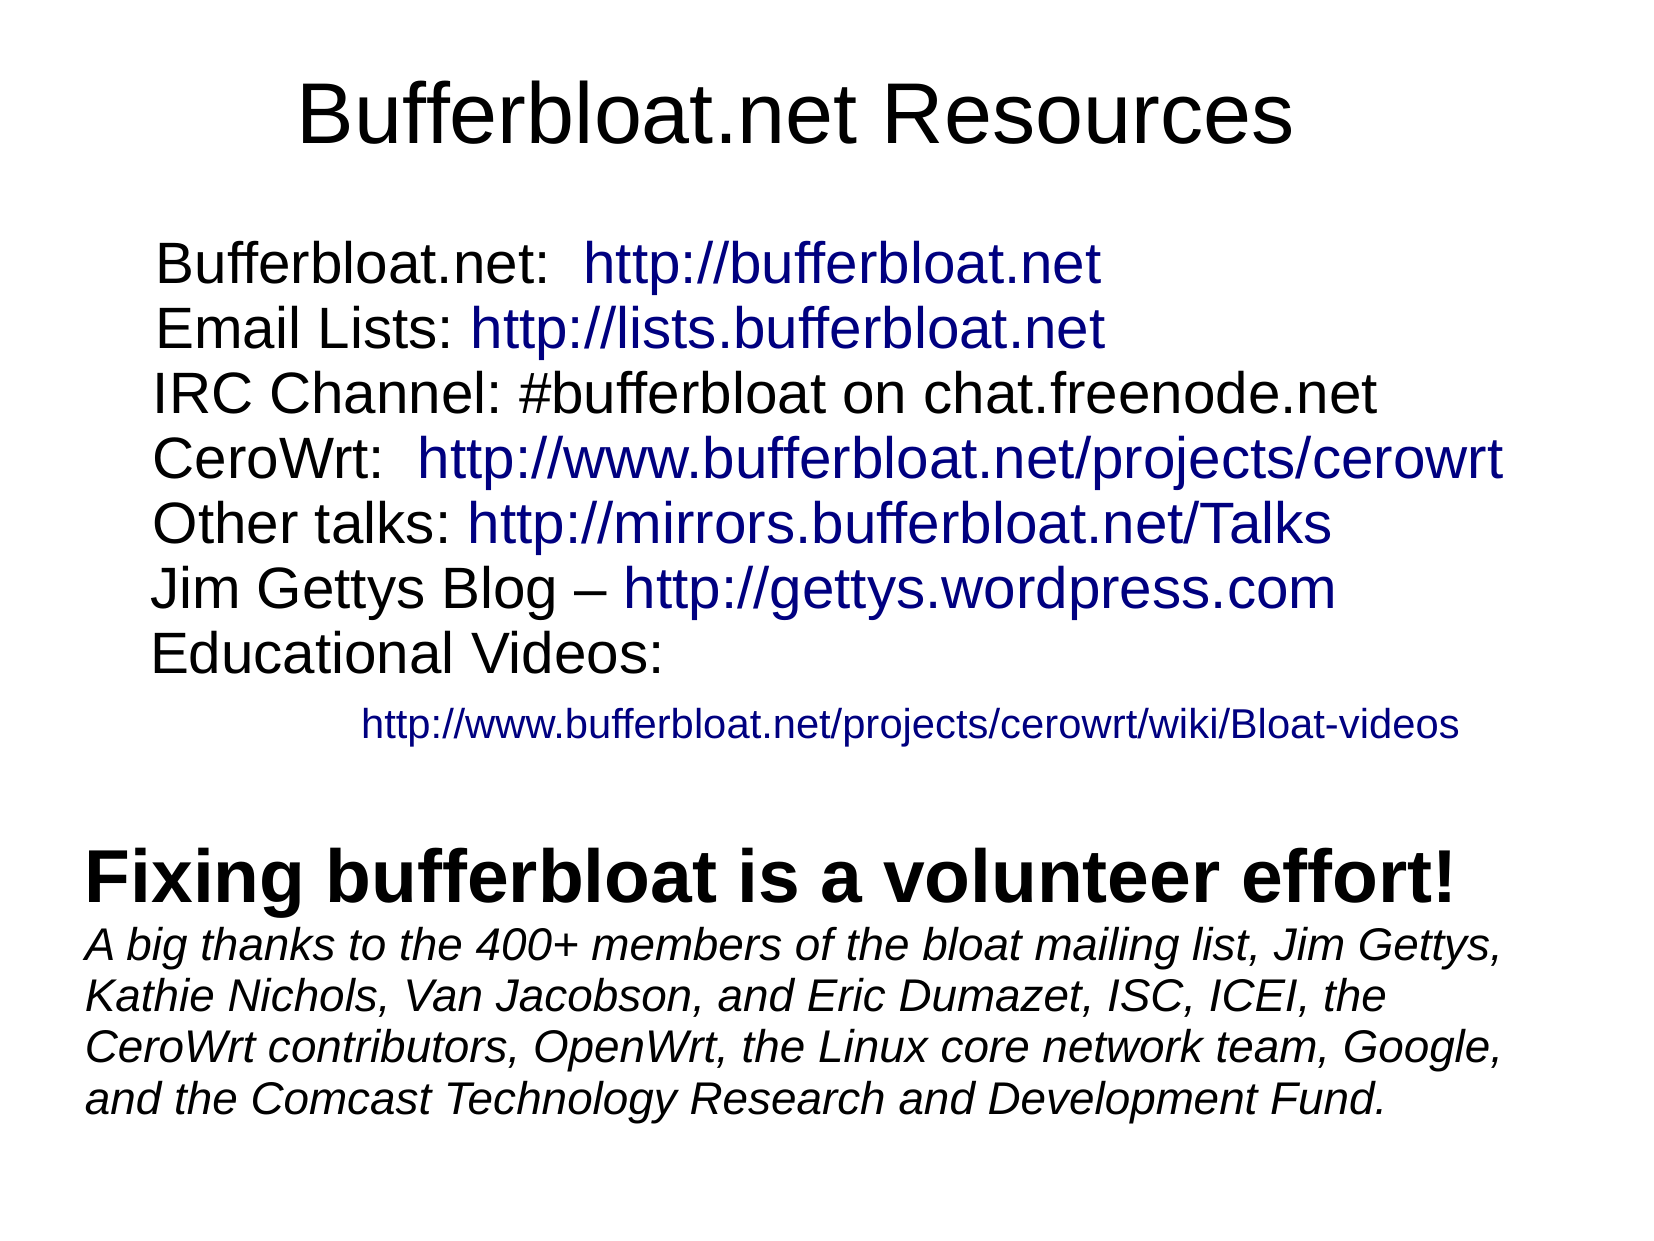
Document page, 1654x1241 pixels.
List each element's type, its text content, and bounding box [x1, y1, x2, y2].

title Bufferbloat.net Resources [90, 30, 1478, 198]
text_box Bufferbloat.net: http://bufferbloat.net Email Lists: http://lists.bufferbloat.net IRC Channel: #bufferbloat on chat.freenode.net CeroWrt: http://www.bufferbloat.net/projects/cerowrt Other talks: http://mirrors.bufferbloat.net/Talks Jim Gettys Blog – http://gettys.wordpress.com Educational Videos: http://www.bufferbloat.net/projects/cerowrt/wiki/Bloat-videos Fixing bufferbloat is a volunteer effort! A big thanks to the 400+ members of the bloat mailing list, Jim Gettys, Kathie Nichols, Van Jacobson, and Eric Dumazet, ISC, ICEI, the CeroWrt contributors, OpenWrt, the Linux core network team, Google, and the Comcast Technology Research and Development Fund. [70, 223, 1546, 1132]
